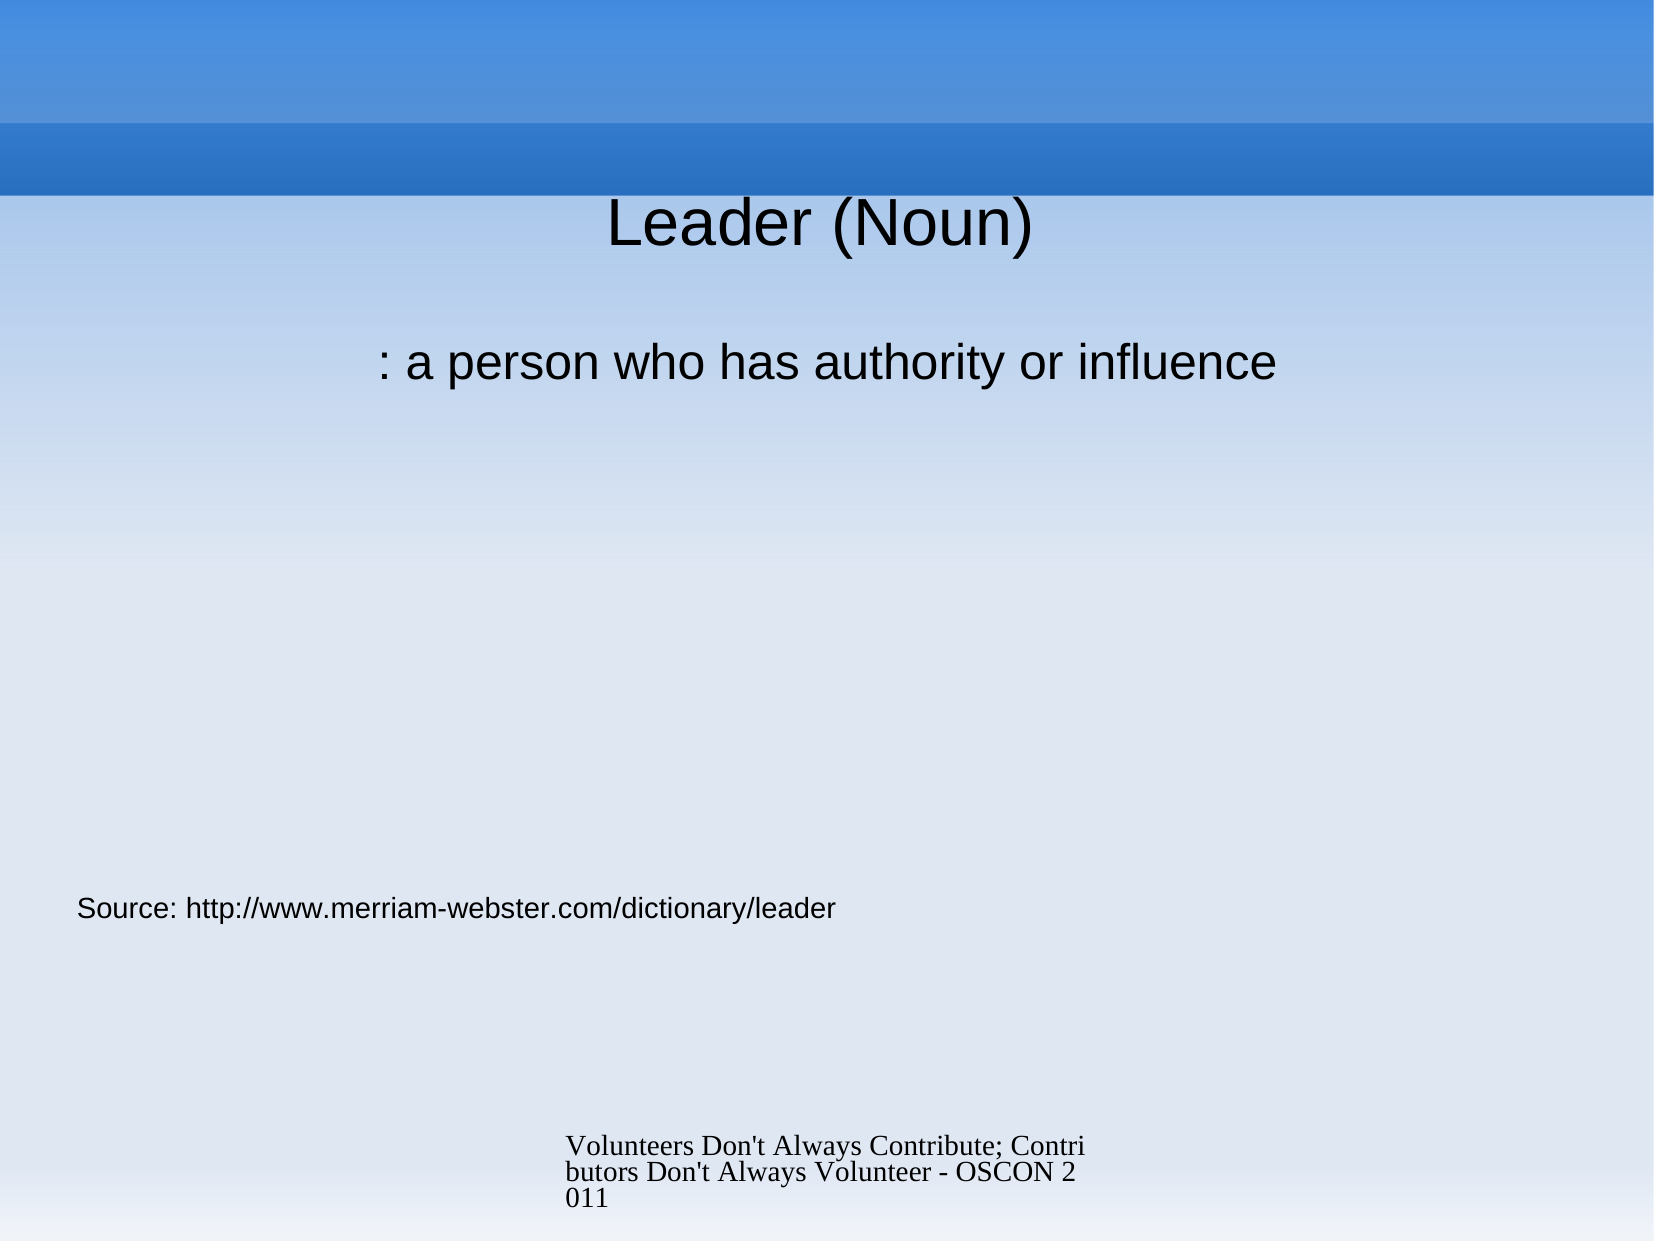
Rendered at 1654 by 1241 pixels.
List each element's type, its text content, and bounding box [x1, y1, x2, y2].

picture [0, 0, 1654, 1241]
subtitle Leader (Noun) : a person who has authority or influence Source: http://www.merriam-webster.com/dictionary/leader [76, 0, 1565, 1109]
